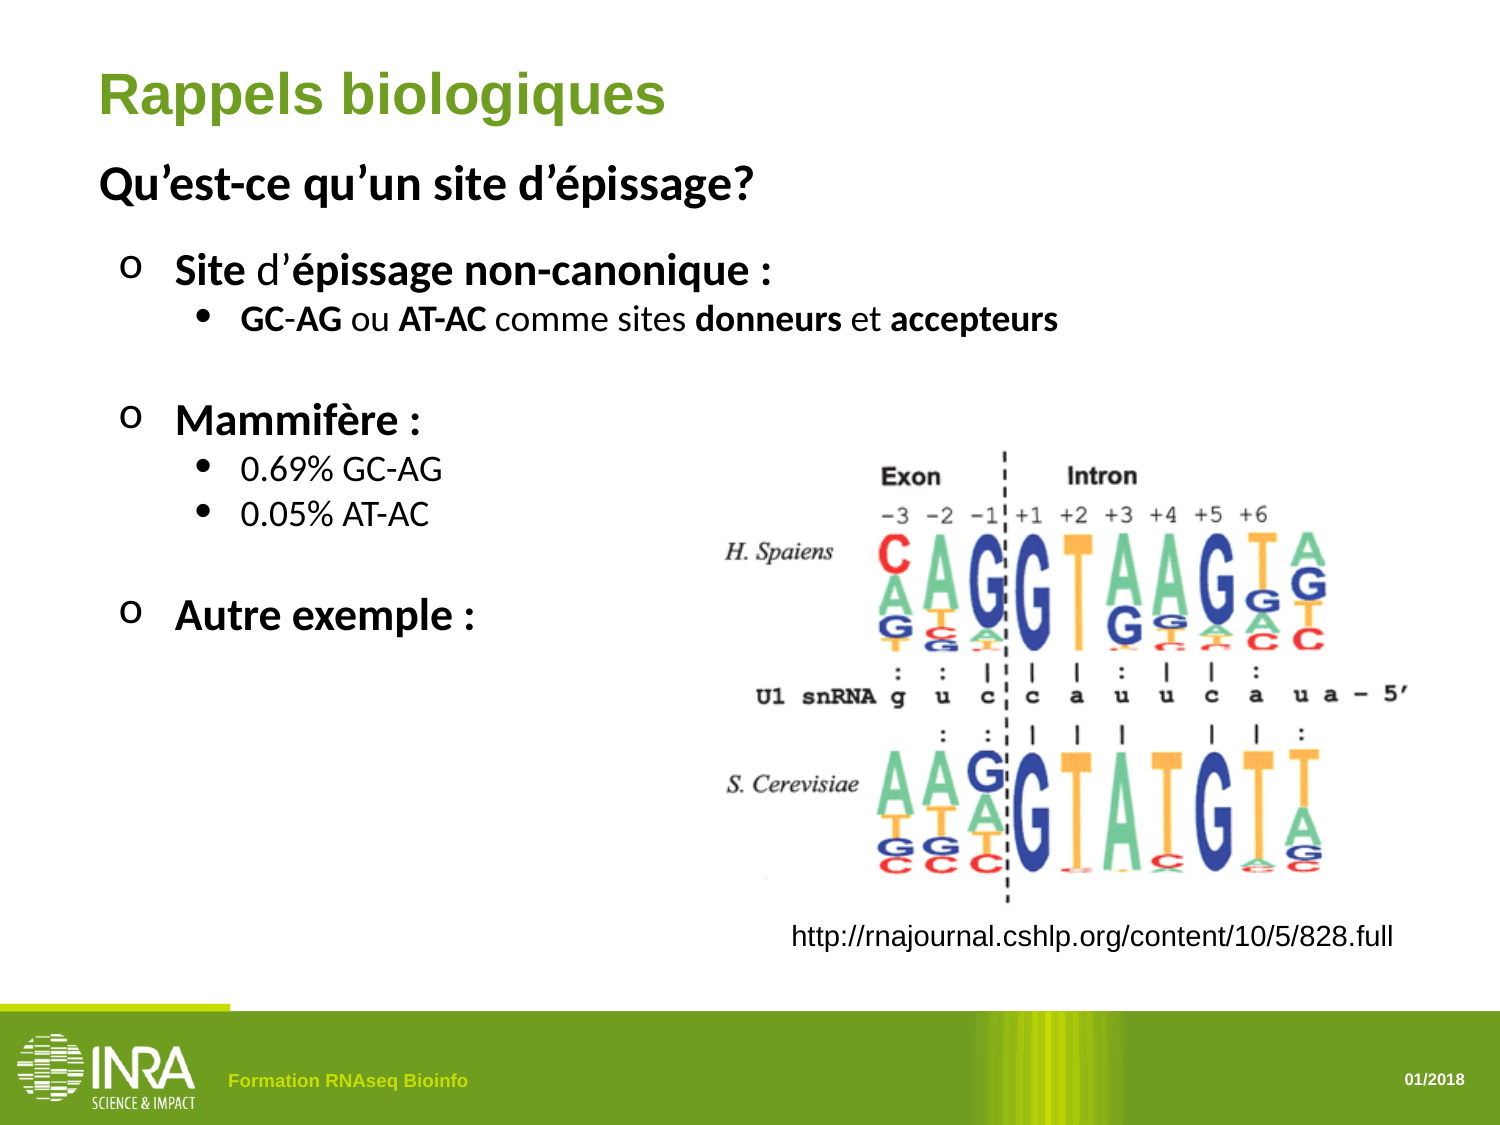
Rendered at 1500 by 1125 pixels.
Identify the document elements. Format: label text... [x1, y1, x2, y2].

text_box http://rnajournal.cshlp.org/content/10/5/828.full [776, 909, 1410, 960]
picture [722, 449, 1411, 906]
picture [17, 1034, 195, 1109]
text_box Site d’épissage non-canonique : GC-AG ou AT-AC comme sites donneurs et accepteurs Mammifère : 0.69% GC-AG 0.05% AT-AC Autre exemple : [103, 231, 1500, 705]
text_box Qu’est-ce qu’un site d’épissage? [84, 143, 1500, 229]
title Rappels biologiques [83, 43, 1417, 139]
